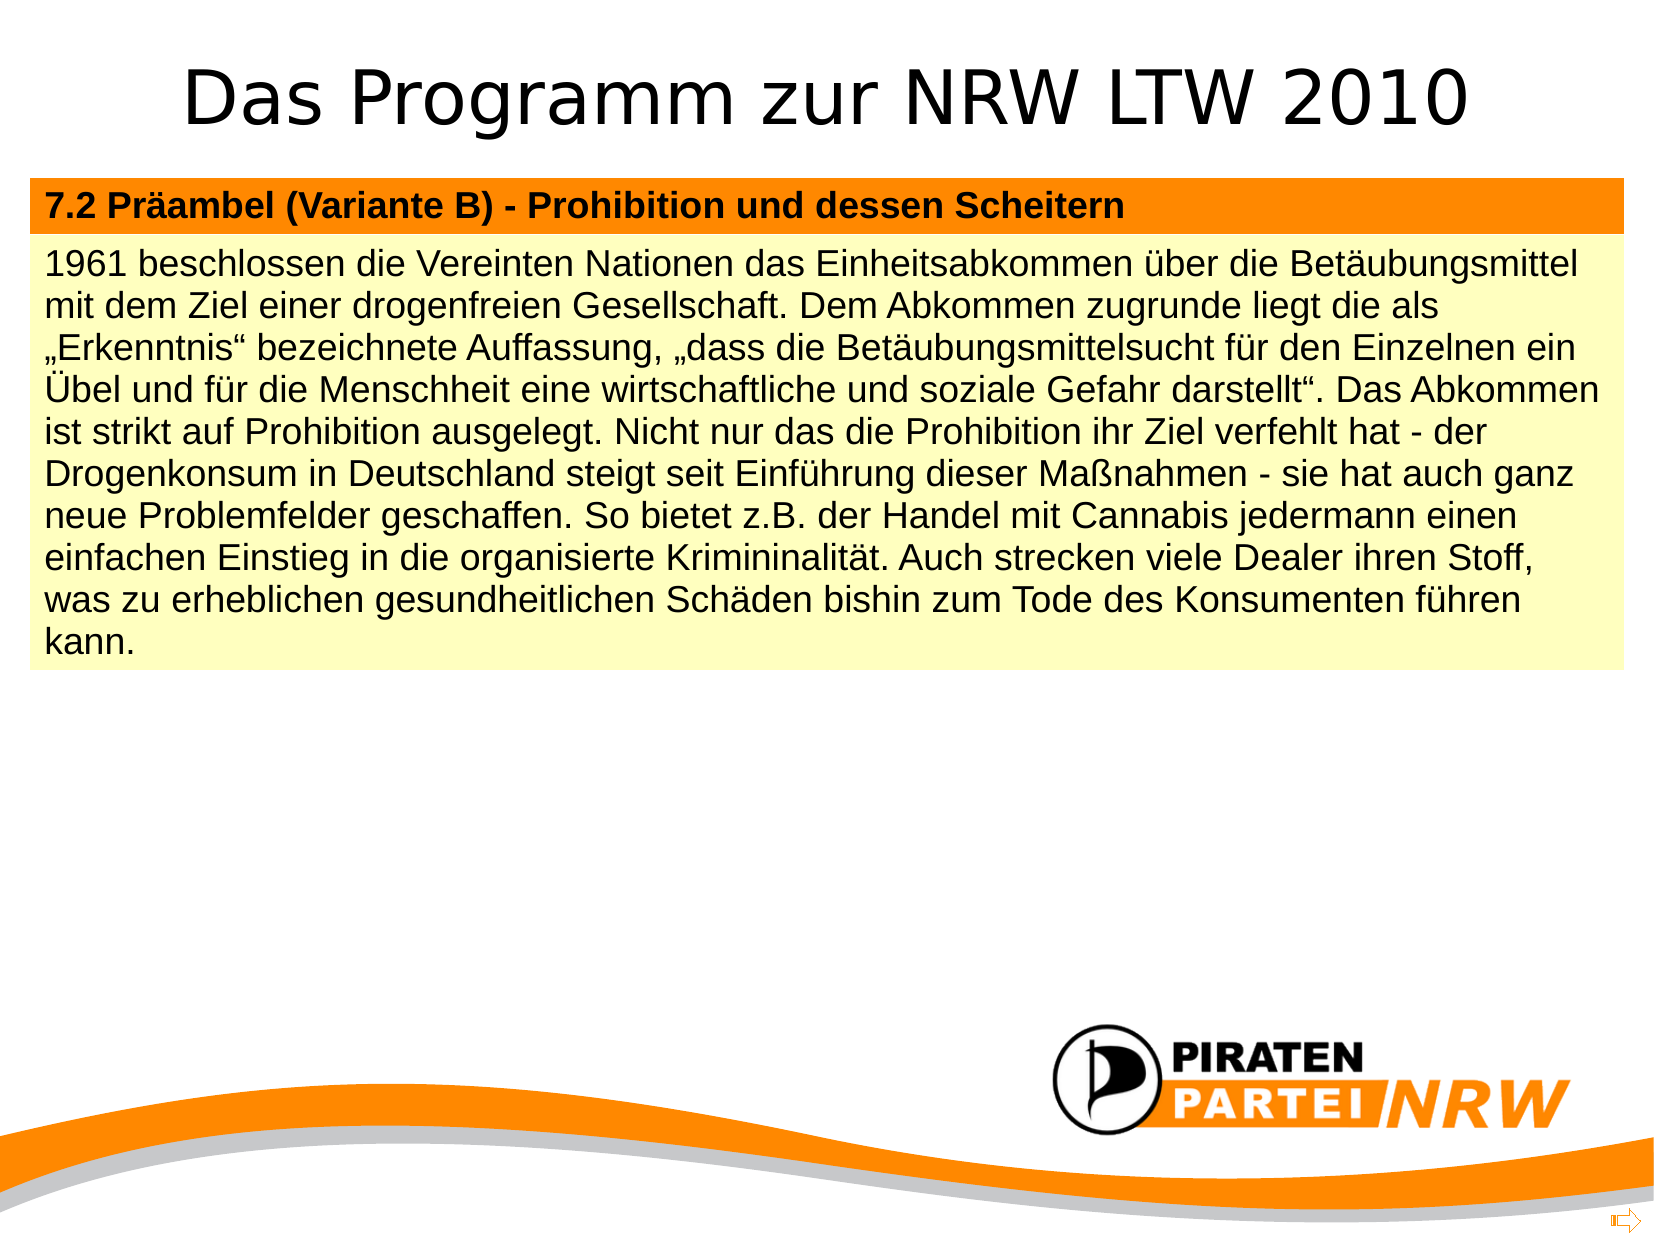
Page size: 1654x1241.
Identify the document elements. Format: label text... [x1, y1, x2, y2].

table_header 7.2 Präambel (Variante B) - Prohibition und dessen Scheitern [30, 178, 1624, 234]
table_cell 1961 beschlossen die Vereinten Nationen das Einheitsabkommen über die Betäubungsmittel mit dem Ziel einer drogenfreien Gesellschaft. Dem Abkommen zugrunde liegt die als „Erkenntnis“ bezeichnete Auffassung, „dass die Betäubungsmittelsucht für den Einzelnen ein Übel und für die Menschheit eine wirtschaftliche und soziale Gefahr darstellt“. Das Abkommen ist strikt auf Prohibition ausgelegt. Nicht nur das die Prohibition ihr Ziel verfehlt hat - der Drogenkonsum in Deutschland steigt seit Einführung dieser Maßnahmen - sie hat auch ganz neue Problemfelder geschaffen. So bietet z.B. der Handel mit Cannabis jedermann einen einfachen Einstieg in die organisierte Krimininalität. Auch strecken viele Dealer ihren Stoff, was zu erheblichen gesundheitlichen Schäden bishin zum Tode des Konsumenten führen kann. [30, 235, 1624, 670]
title Das Programm zur NRW LTW 2010 [82, 54, 1571, 143]
picture [1045, 1021, 1579, 1140]
